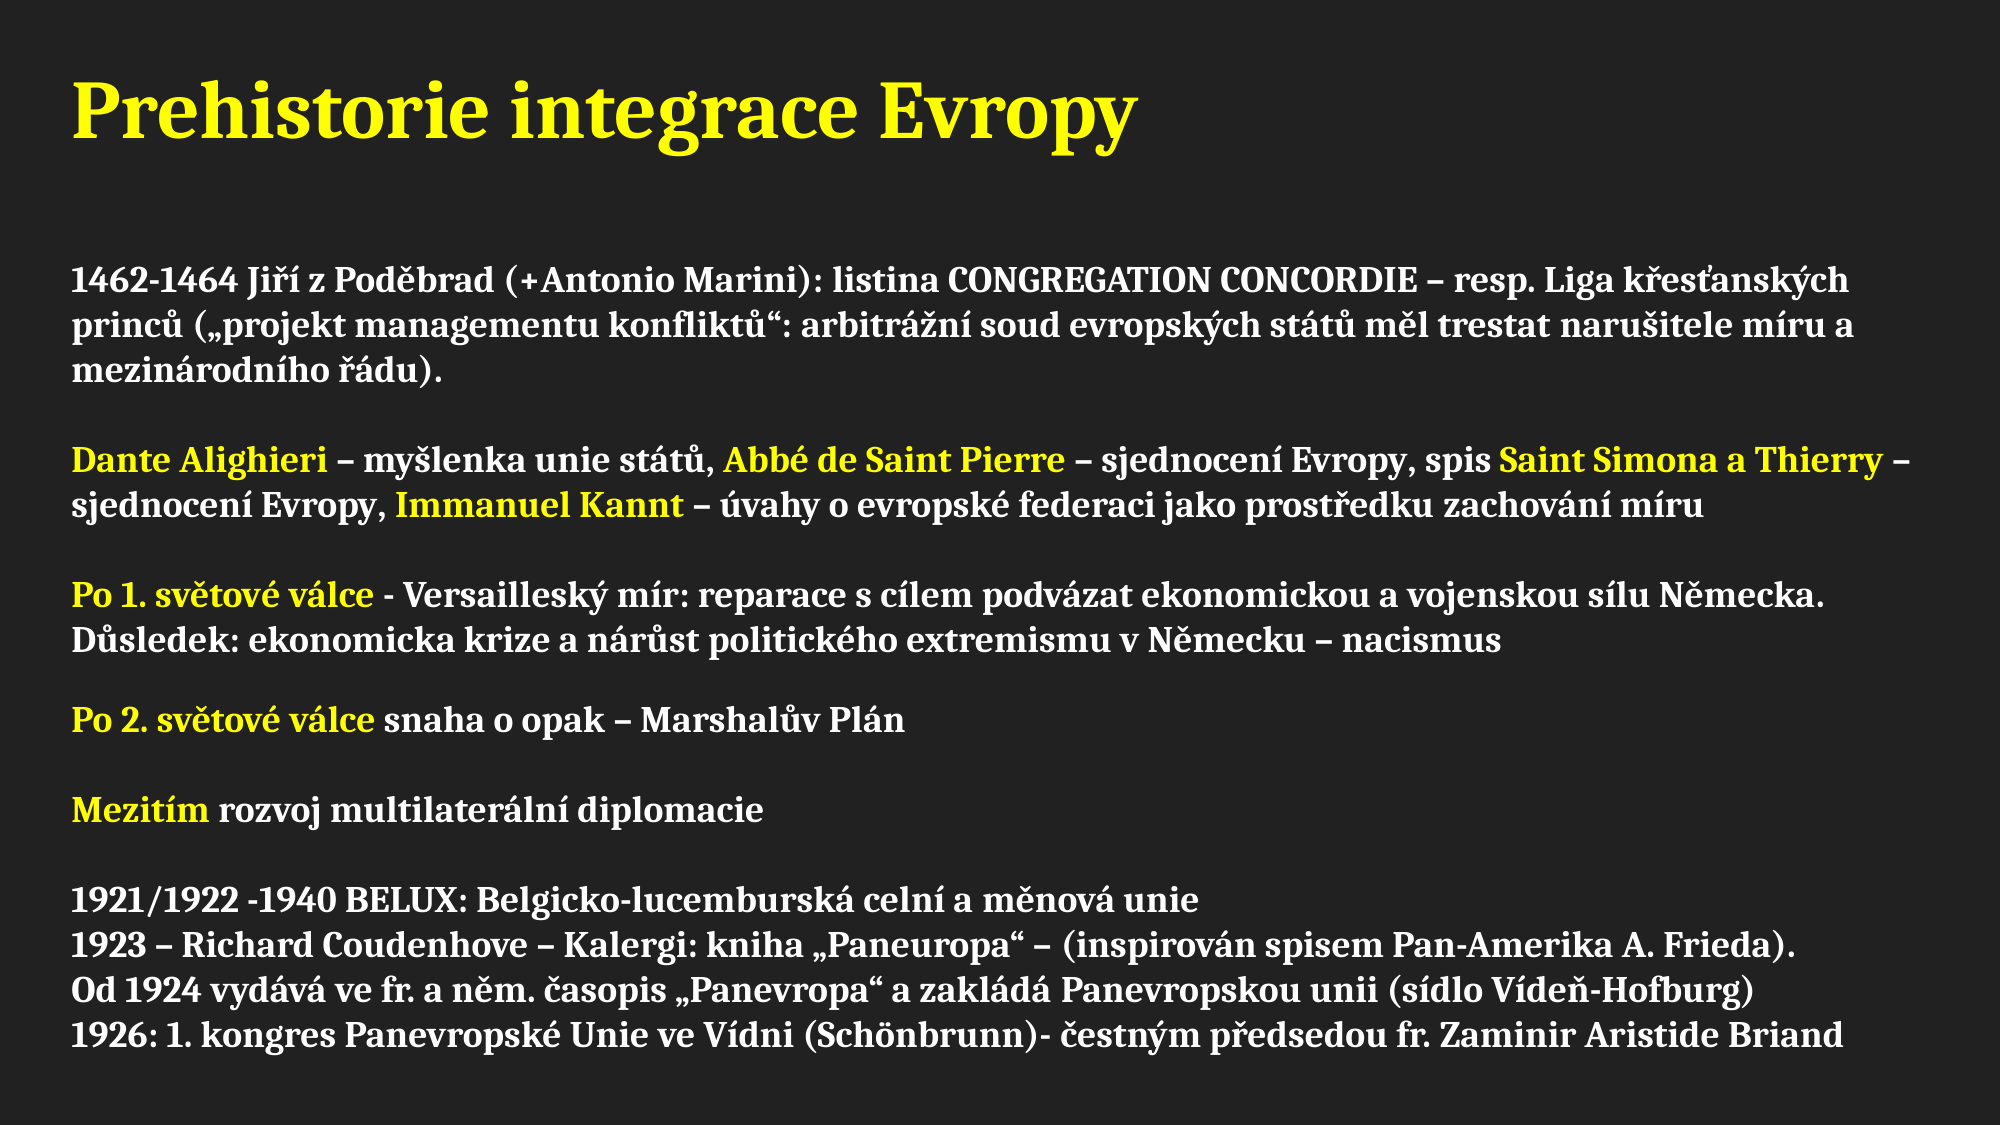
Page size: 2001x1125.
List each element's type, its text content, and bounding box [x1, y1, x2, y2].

text_box Prehistorie integrace Evropy 1462-1464 Jiří z Poděbrad (+Antonio Marini): listina CONGREGATION CONCORDIE – resp. Liga křesťanských princů („projekt managementu konfliktů“: arbitrážní soud evropských států měl trestat narušitele míru a mezinárodního řádu). Dante Alighieri – myšlenka unie států, Abbé de Saint Pierre – sjednocení Evropy, spis Saint Simona a Thierry – sjednocení Evropy, Immanuel Kannt – úvahy o evropské federaci jako prostředku zachování míru Po 1. světové válce - Versailleský mír: reparace s cílem podvázat ekonomickou a vojenskou sílu Německa. Důsledek: ekonomicka krize a nárůst politického extremismu v Německu – nacismus Po 2. světové válce snaha o opak – Marshalův Plán Mezitím rozvoj multilaterální diplomacie 1921/1922 -1940 BELUX: Belgicko-lucemburská celní a měnová unie 1923 – Richard Coudenhove – Kalergi: kniha „Paneuropa“ – (inspirován spisem Pan-Amerika A. Frieda). Od 1924 vydává ve fr. a něm. časopis „Panevropa“ a zakládá Panevropskou unii (sídlo Vídeň-Hofburg) 1926: 1. kongres Panevropské Unie ve Vídni (Schönbrunn)- čestným předsedou fr. Zaminir Aristide Briand [56, 47, 1936, 1062]
